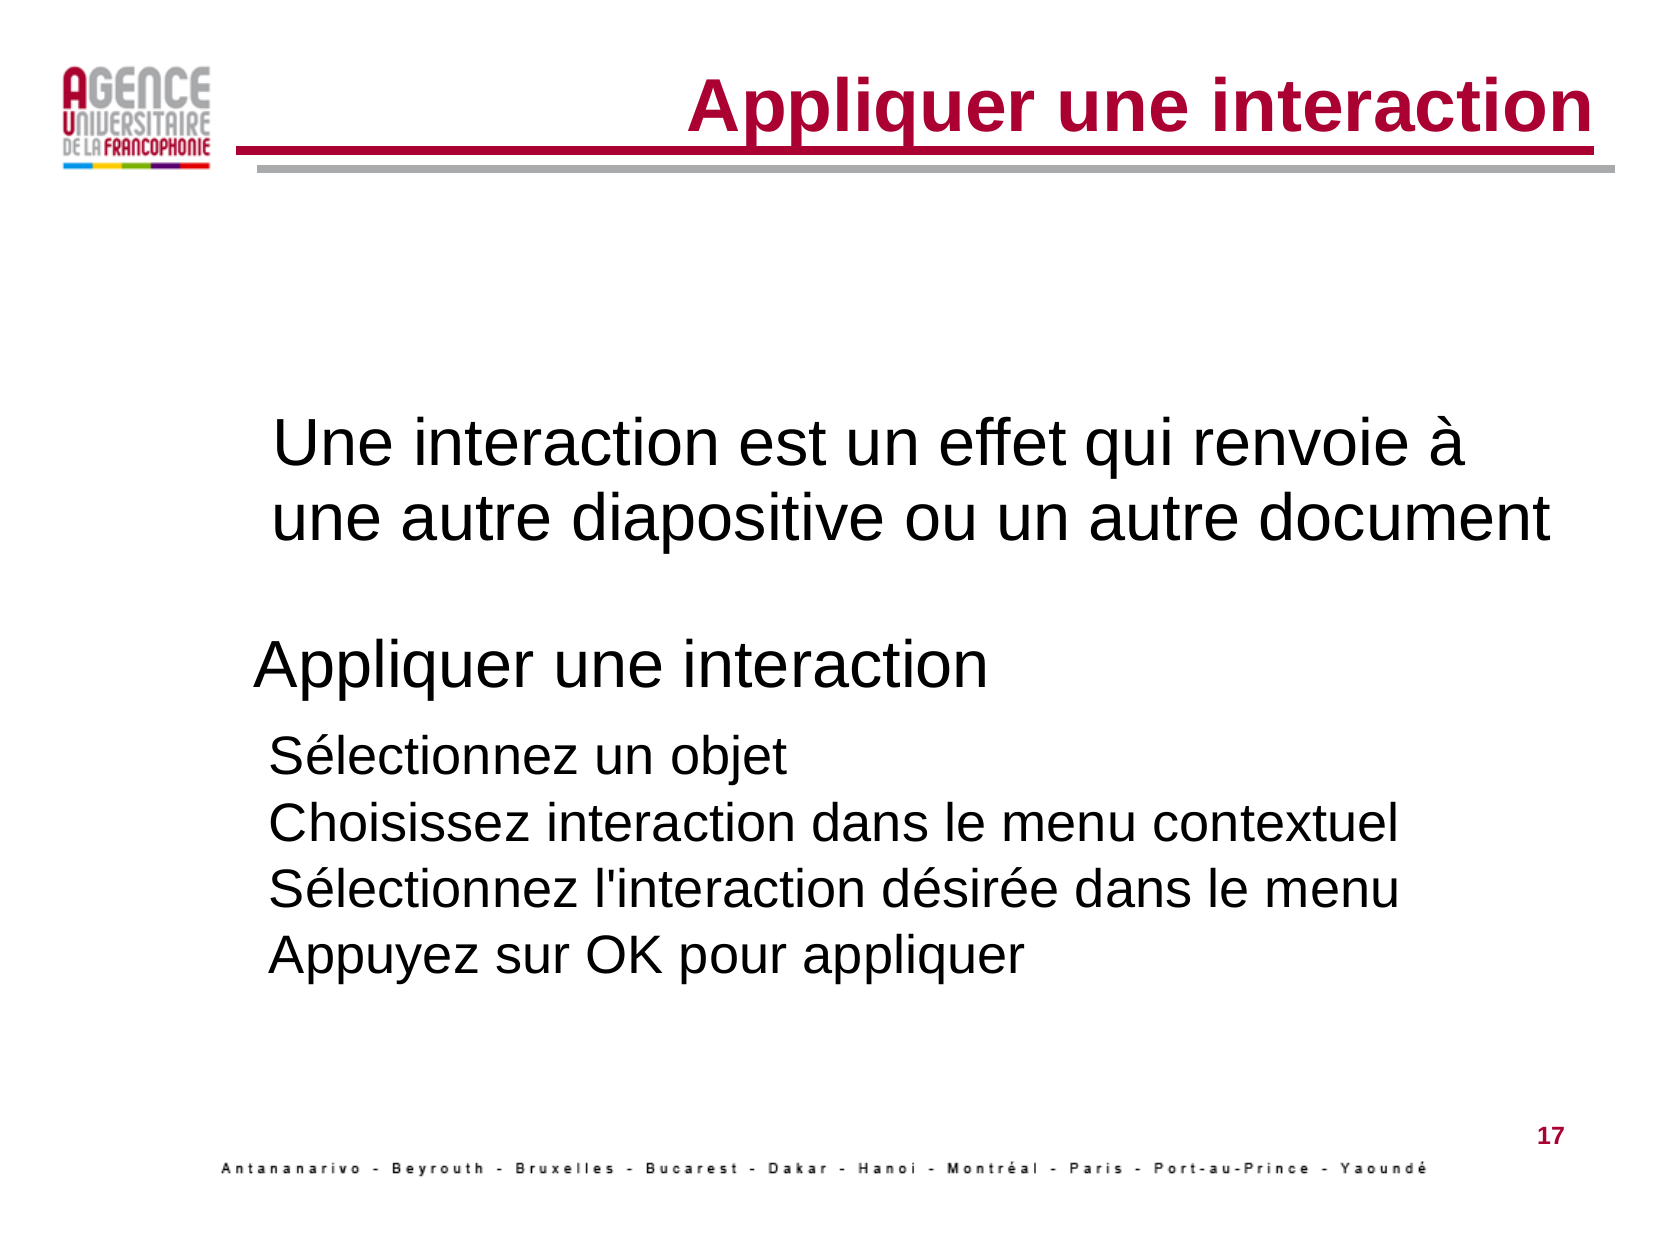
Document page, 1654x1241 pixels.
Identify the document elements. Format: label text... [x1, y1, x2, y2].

title Appliquer une interaction [236, 63, 1595, 148]
picture [29, 29, 1625, 1241]
subtitle Une interaction est un effet qui renvoie à une autre diapositive ou un autre document Appliquer une interaction Sélectionnez un objet Choisissez interaction dans le menu contextuel Sélectionnez l'interaction désirée dans le menu Appuyez sur OK pour appliquer [236, 248, 1595, 1142]
